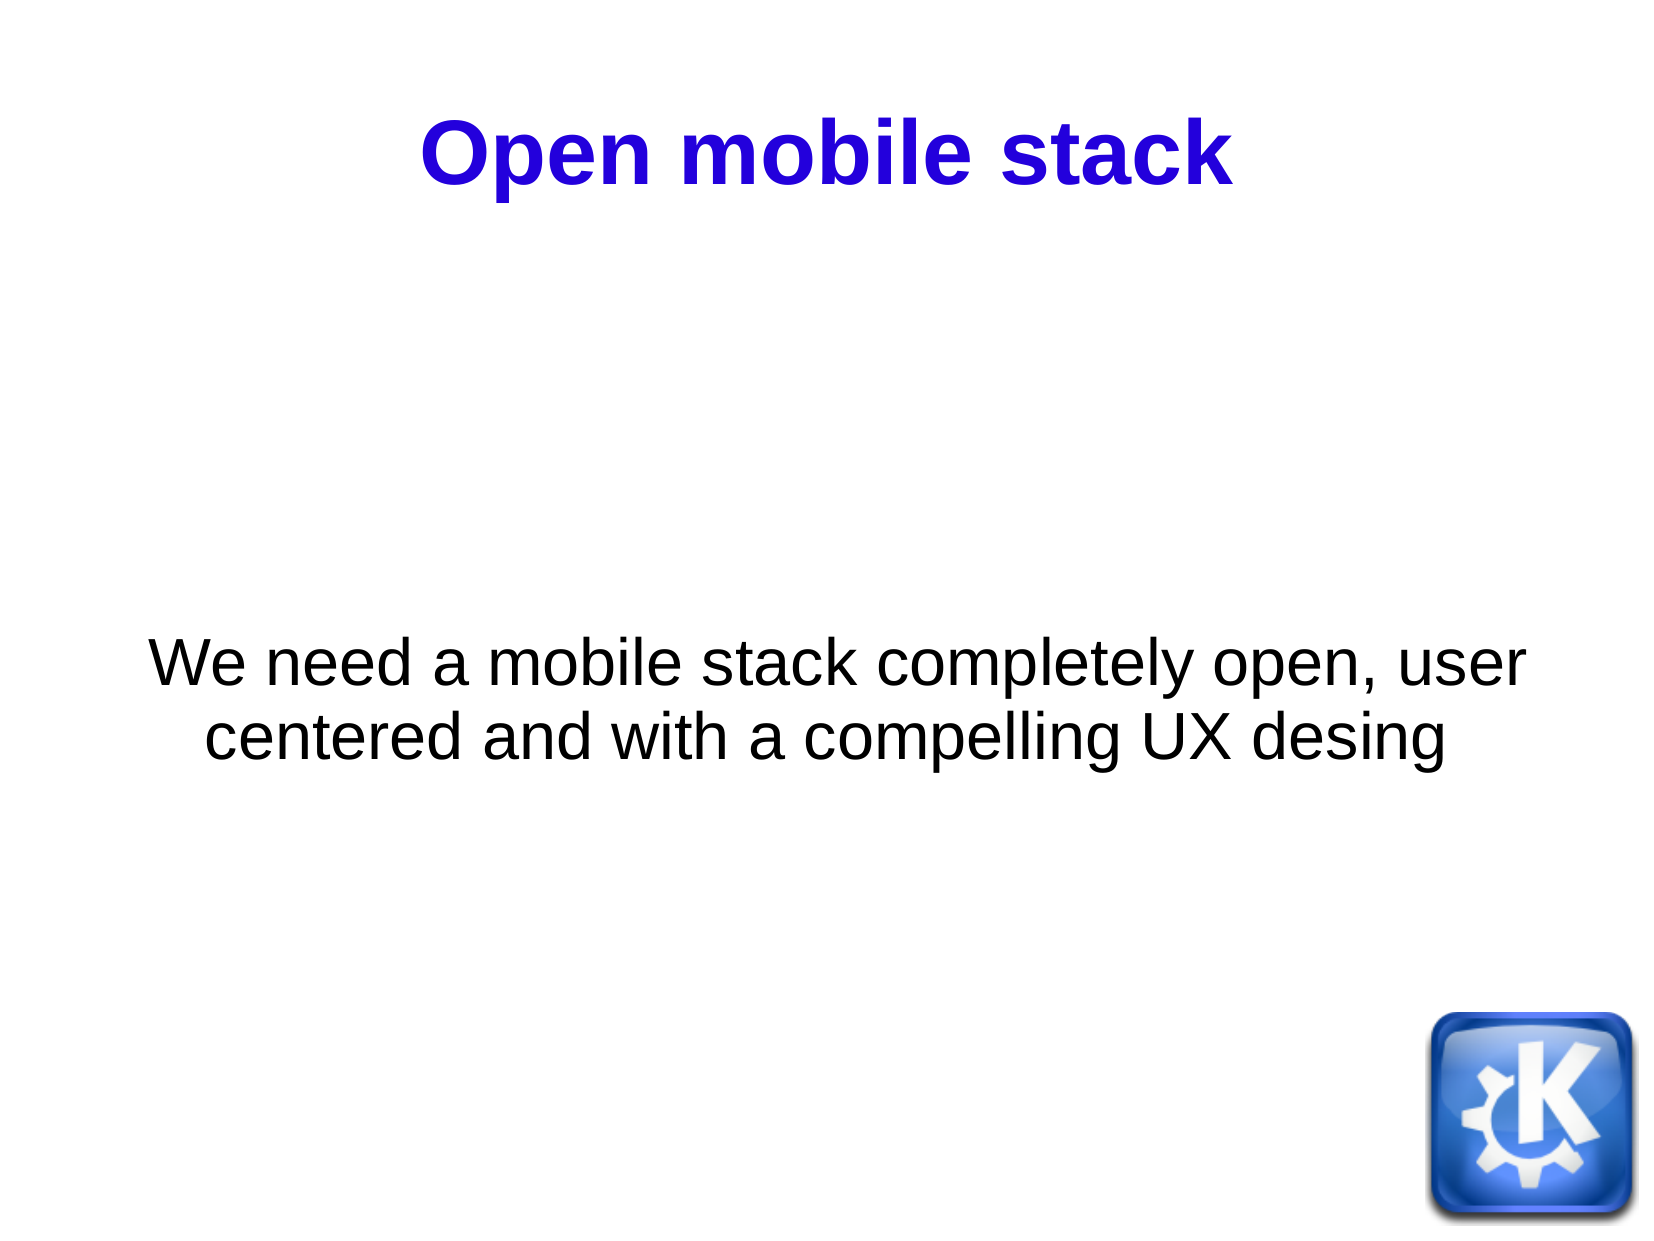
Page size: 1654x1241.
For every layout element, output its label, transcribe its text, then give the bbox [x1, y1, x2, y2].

title Open mobile stack [82, 49, 1571, 257]
subtitle We need a mobile stack completely open, user centered and with a compelling UX desing [82, 290, 1571, 1109]
picture [1425, 1012, 1639, 1226]
